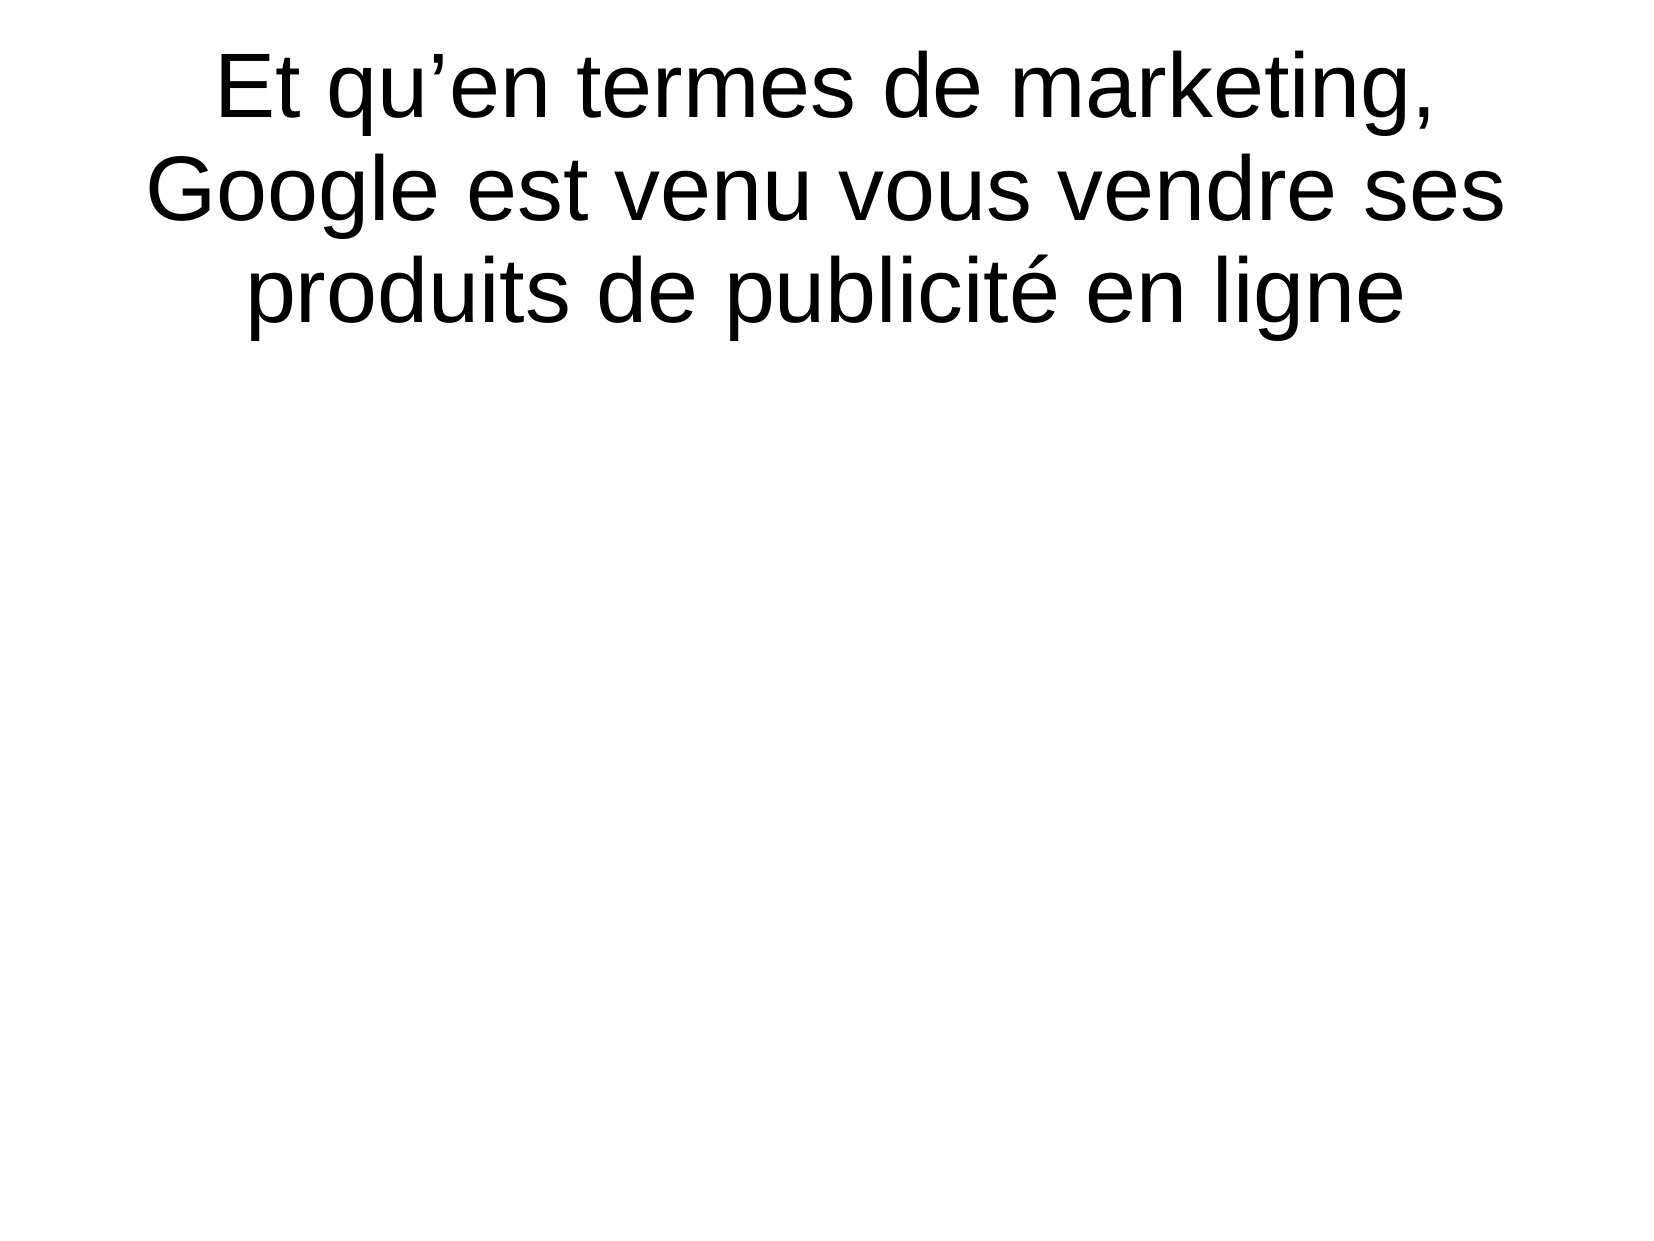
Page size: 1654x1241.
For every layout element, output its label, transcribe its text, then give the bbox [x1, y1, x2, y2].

title Et qu’en termes de marketing, Google est venu vous vendre ses produits de publicité en ligne [82, 34, 1571, 343]
